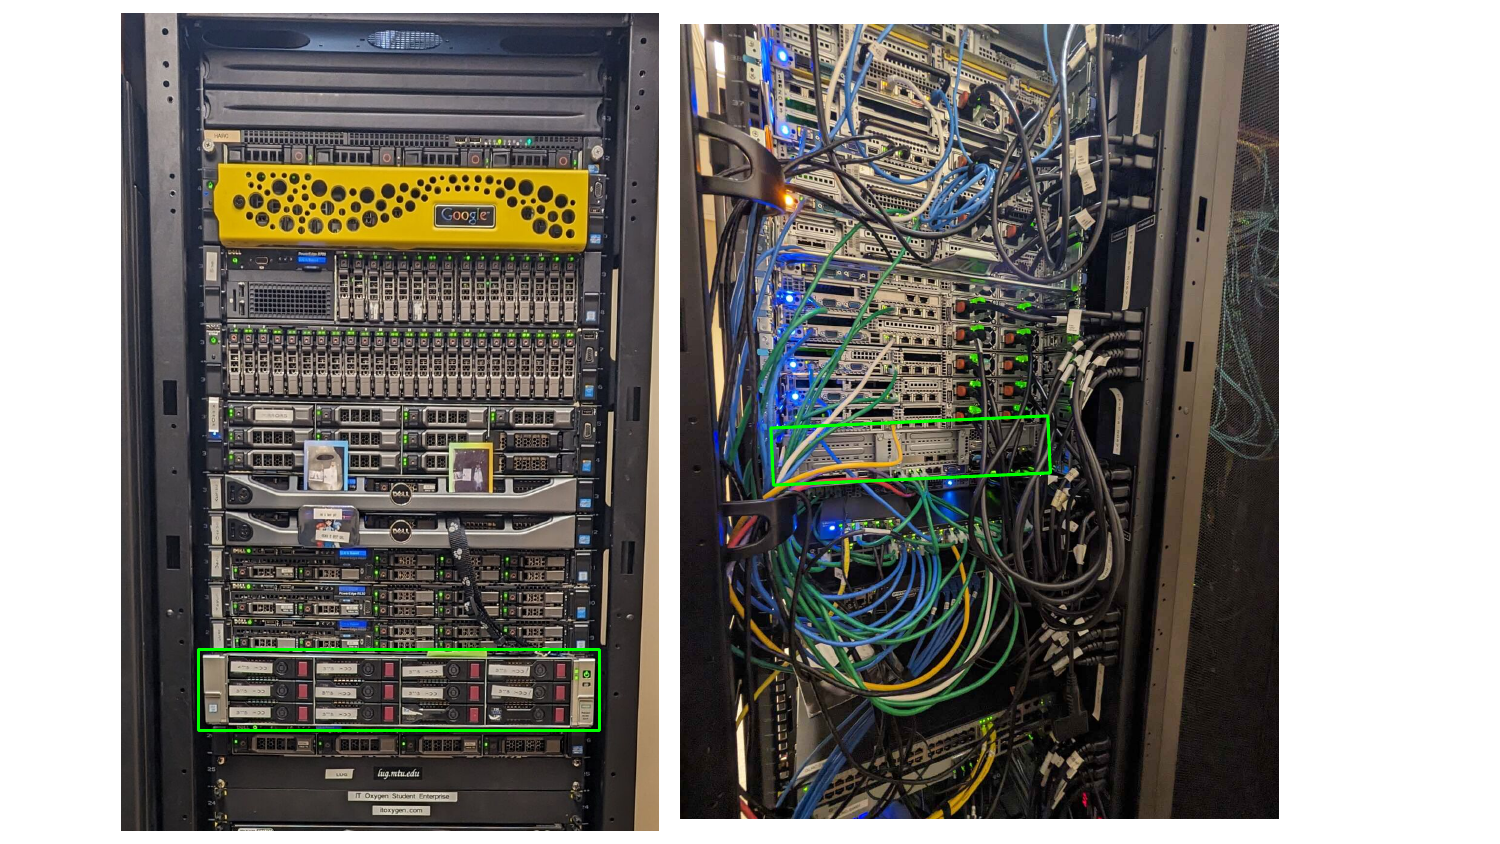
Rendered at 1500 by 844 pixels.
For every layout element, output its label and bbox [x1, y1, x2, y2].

picture [121, 13, 659, 831]
picture [680, 24, 1279, 819]
